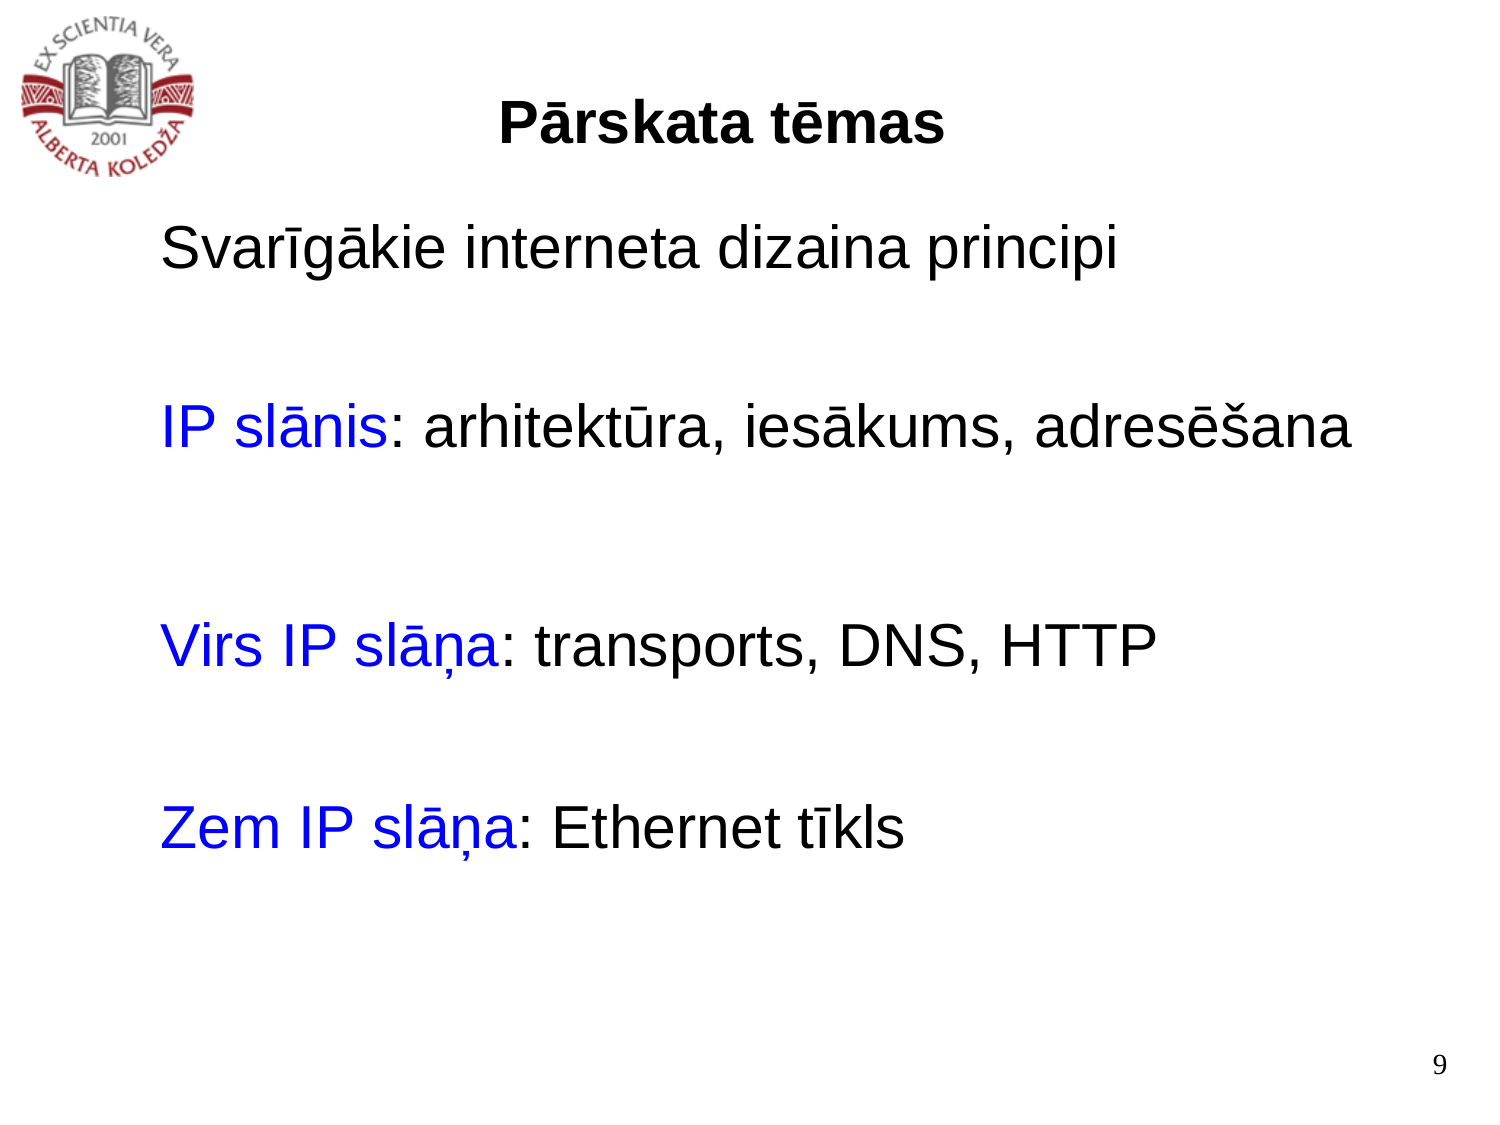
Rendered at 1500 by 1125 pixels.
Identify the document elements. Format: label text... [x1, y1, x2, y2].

text_box <skaitlis> [1312, 1037, 1463, 1101]
title Pārskata tēmas [50, 62, 1374, 175]
picture [21, 16, 194, 177]
list Svarīgākie interneta dizaina principi IP slānis: arhitektūra, iesākums, adresēšana Virs IP slāņa: transports, DNS, HTTP Zem IP slāņa: Ethernet tīkls [74, 200, 1463, 1101]
